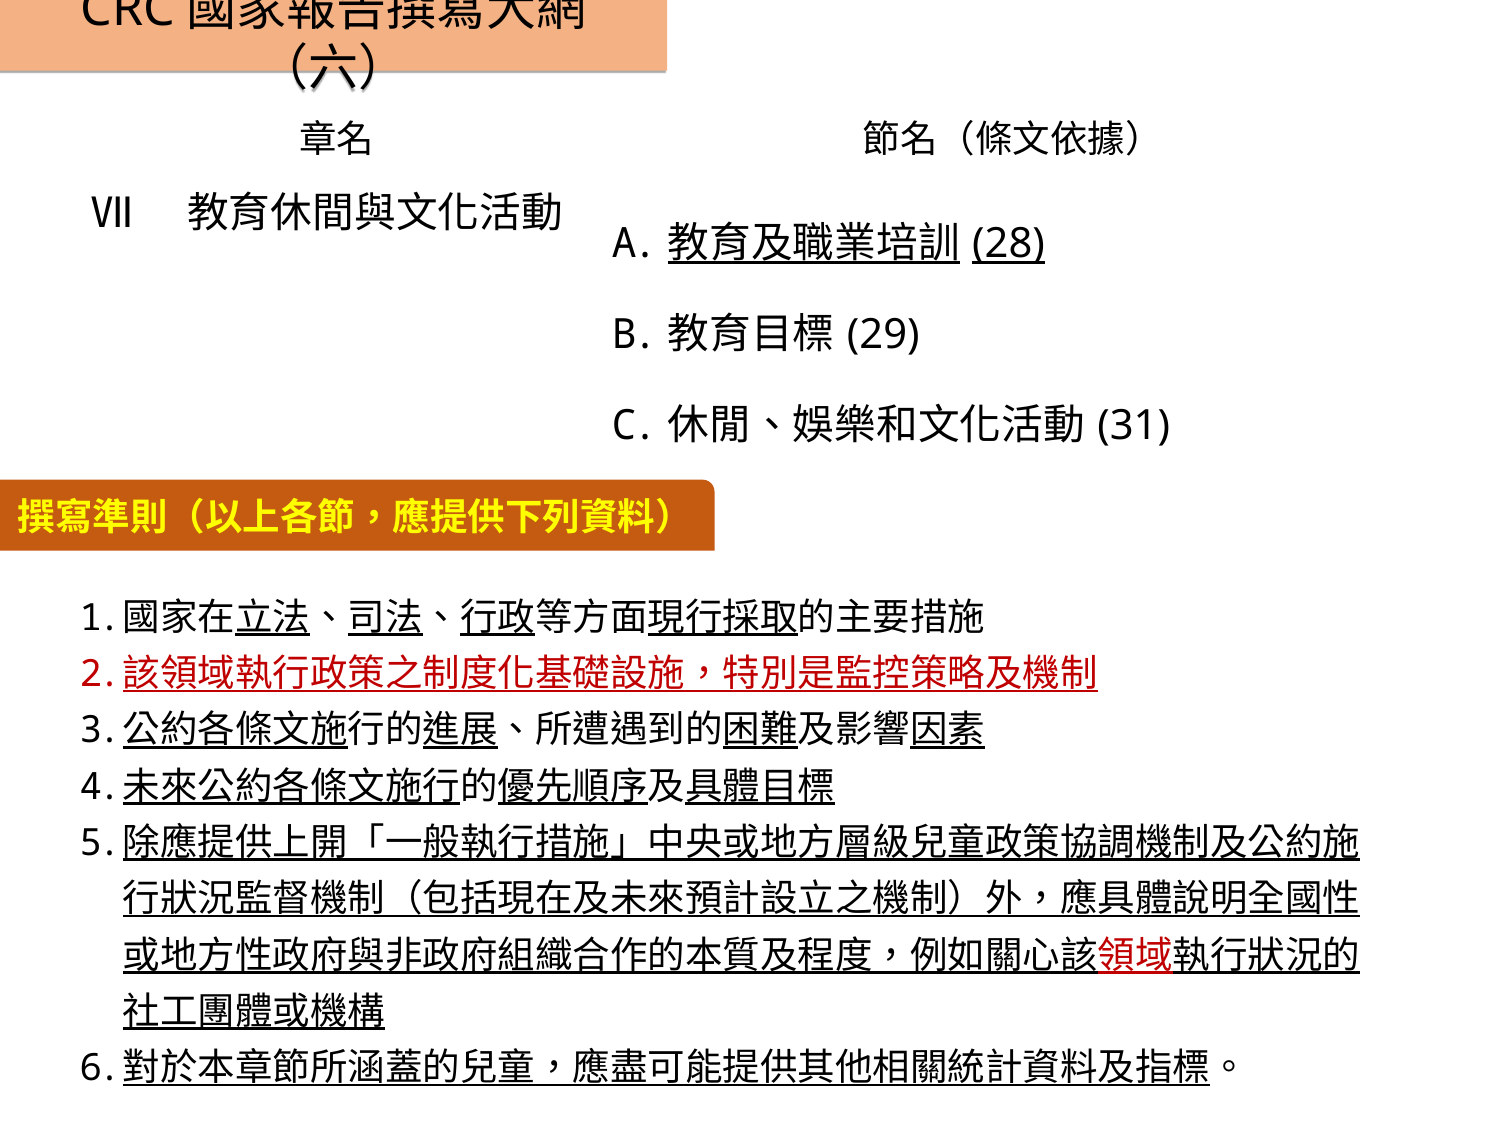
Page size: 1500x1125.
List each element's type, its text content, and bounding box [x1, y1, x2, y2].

text_box CRC國家報告撰寫大網（六） [0, 0, 668, 71]
table_cell 教育及職業培訓(28) 教育目標(29) 休閒、娛樂和文化活動(31) [597, 171, 1429, 516]
text_box 撰寫準則（以上各節，應提供下列資料） [0, 479, 715, 551]
table_header 章名 [77, 102, 597, 171]
text_box CRC國家報告撰寫大網（六） [194, 0, 228, 23]
table_cell Ⅶ 教育休間與文化活動 [77, 171, 597, 479]
table_header 節名（條文依據） [597, 102, 1429, 171]
text_box 國家在立法、司法、行政等方面現行採取的主要措施 該領域執行政策之制度化基礎設施，特別是監控策略及機制 公約各條文施行的進展、所遭遇到的困難及影響因素 未來公約各條文施行的優先順序及具體目標 除應提供上開「一般執行措施」中央或地方層級兒童政策協調機制及公約施行狀況監督機制（包括現在及未來預計設立之機制）外，應具體說明全國性或地方性政府與非政府組織合作的本質及程度，例如關心該領域執行狀況的社工團體或機構 對於本章節所涵蓋的兒童，應盡可能提供其他相關統計資料及指標。 [64, 574, 1406, 1096]
